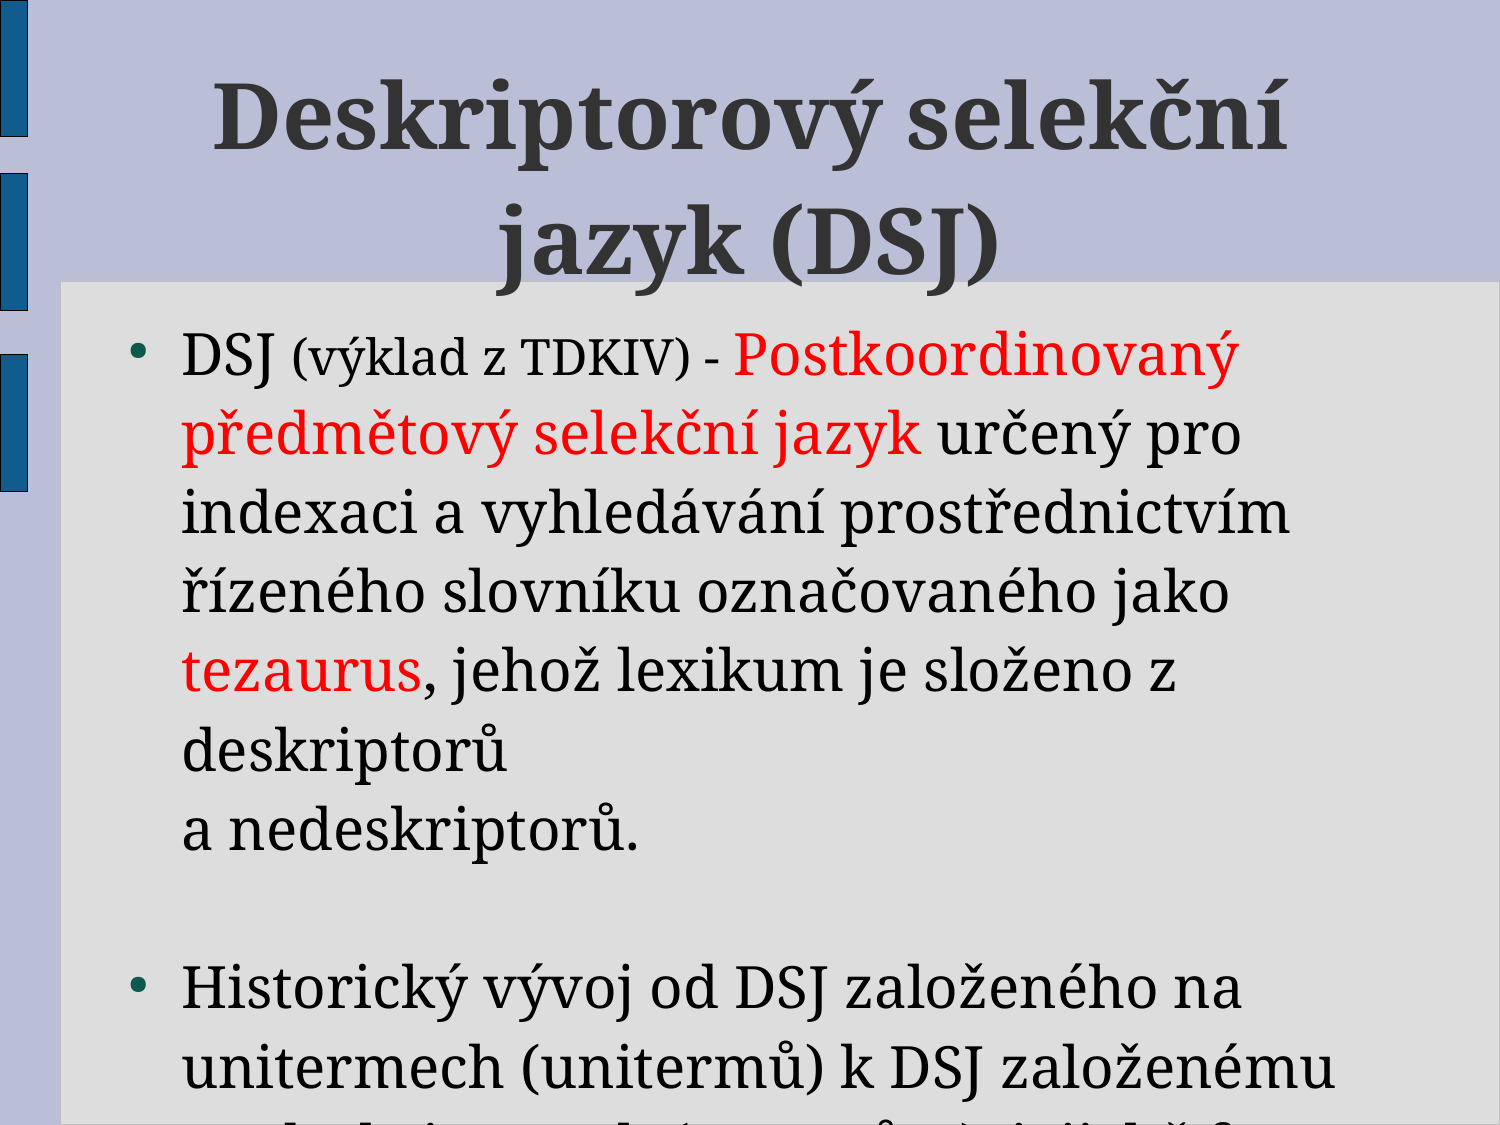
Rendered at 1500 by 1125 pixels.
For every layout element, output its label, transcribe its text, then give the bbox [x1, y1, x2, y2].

title Deskriptorový selekční jazyk (DSJ) [110, 72, 1392, 281]
list DSJ (výklad z TDKIV) - Postkoordinovaný předmětový selekční jazyk určený pro indexaci a vyhledávání prostřednictvím řízeného slovníku označovaného jako tezaurus, jehož lexikum je složeno z deskriptorů a nedeskriptorů. Historický vývoj od DSJ založeného na unitermech (unitermů) k DSJ založenému na deskriptorech (tezaurům), jejichž forma a vztahy jsou standardizovány slovníkem se speciální strukturou - tezaurem. [110, 312, 1392, 1106]
